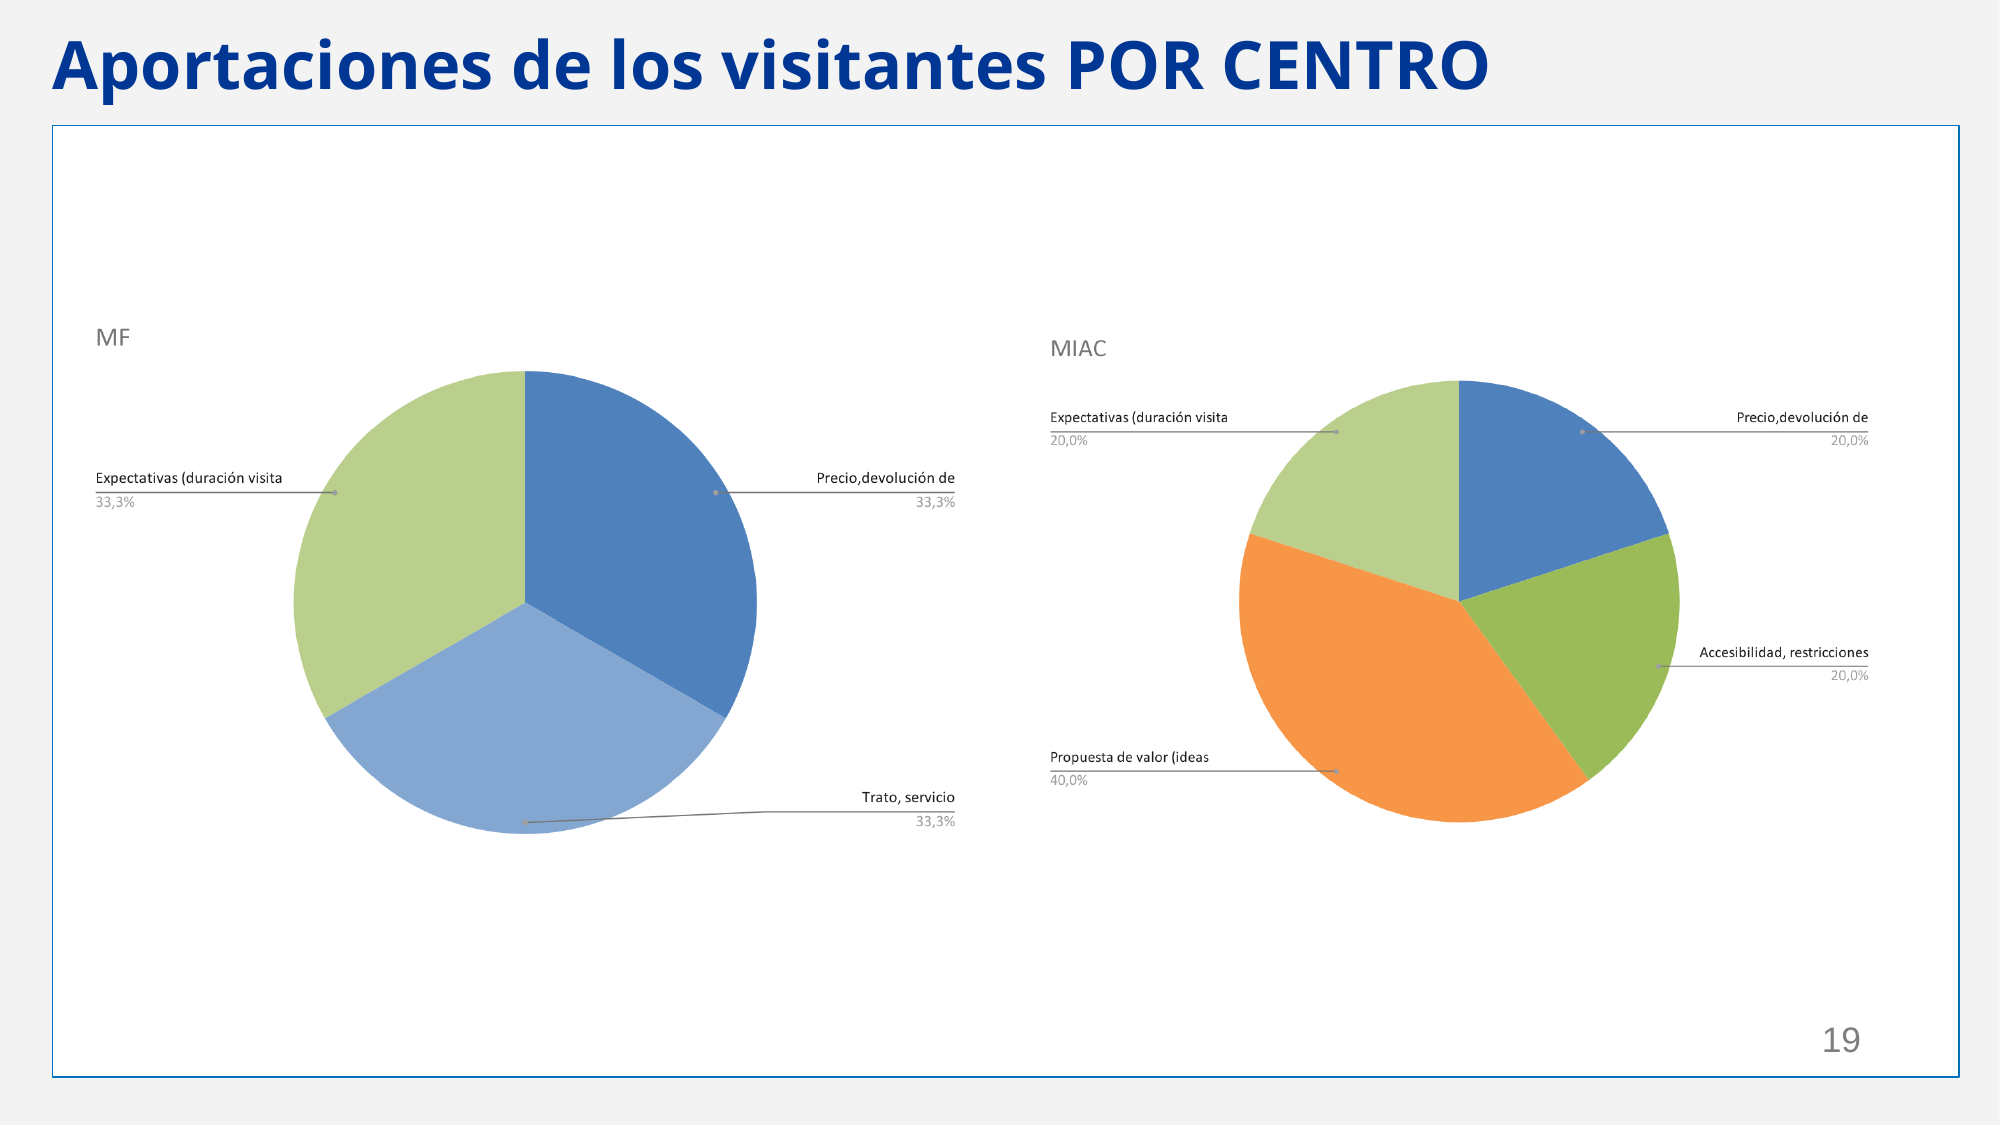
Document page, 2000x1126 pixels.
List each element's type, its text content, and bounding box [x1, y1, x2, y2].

text_box [52, 125, 1959, 1078]
picture [1023, 310, 1895, 849]
picture [67, 297, 983, 862]
text_box Aportaciones de los visitantes POR CENTRO [52, 0, 1945, 125]
slide_number <number> [1412, 1008, 1880, 1069]
